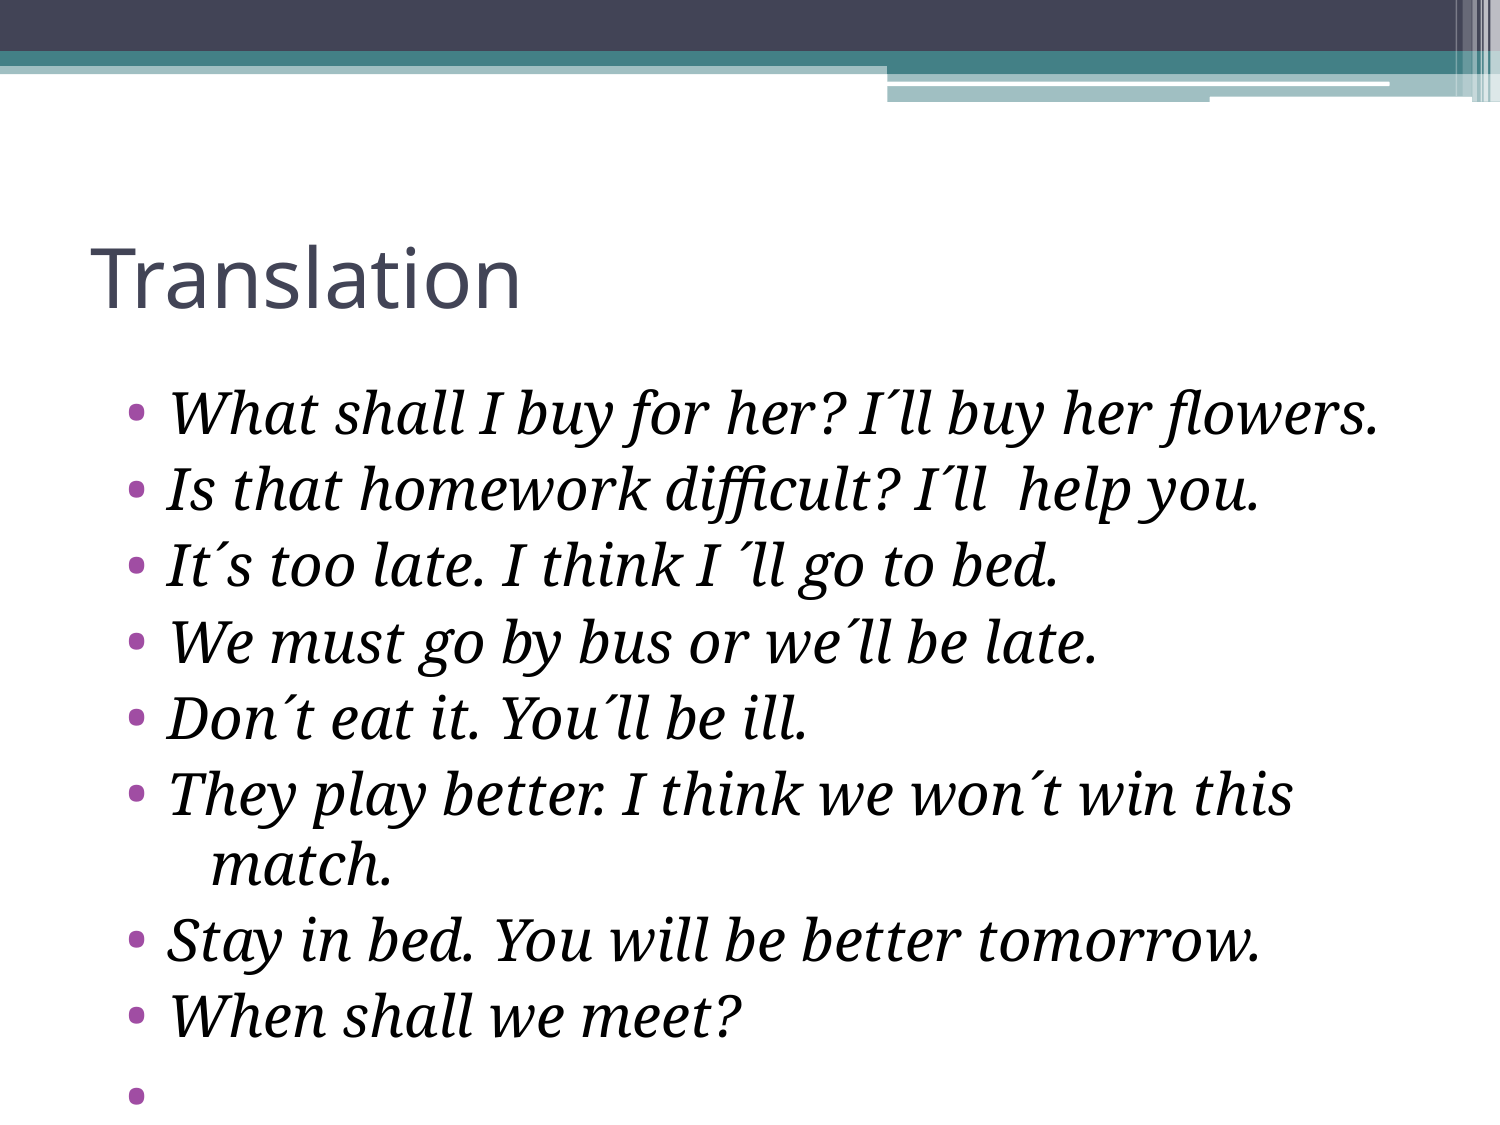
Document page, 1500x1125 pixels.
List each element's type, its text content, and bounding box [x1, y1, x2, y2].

list What shall I buy for her? I´ll buy her flowers. Is that homework difficult? I´ll help you. It´s too late. I think I ´ll go to bed. We must go by bus or we´ll be late. Don´t eat it. You´ll be ill. They play better. I think we won´t win this match. Stay in bed. You will be better tomorrow. When shall we meet? [75, 368, 1426, 1079]
title Translation [75, 187, 1426, 363]
